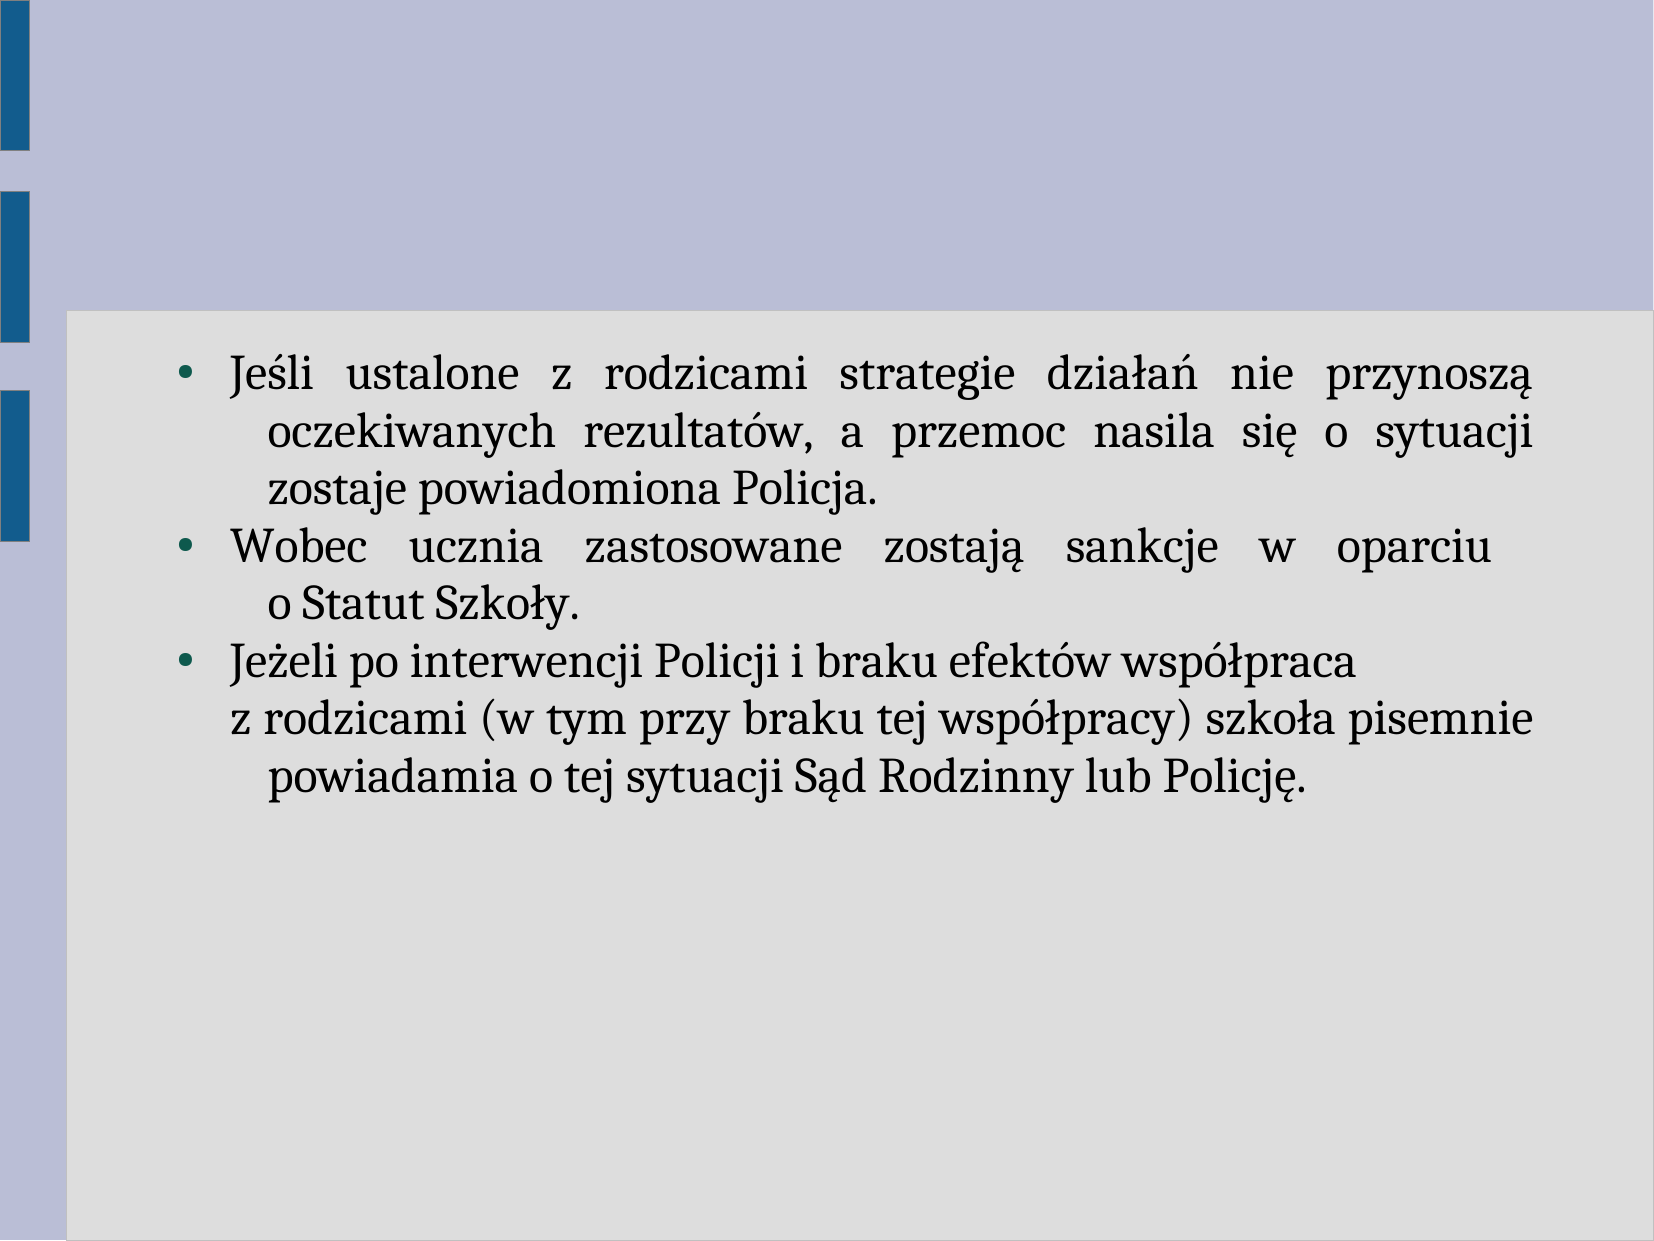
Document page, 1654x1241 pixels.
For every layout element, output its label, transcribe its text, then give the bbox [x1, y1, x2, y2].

list Jeśli ustalone z rodzicami strategie działań nie przynoszą oczekiwanych rezultatów, a przemoc nasila się o sytuacji zostaje powiadomiona Policja. Wobec ucznia zastosowane zostają sankcje w oparciu o Statut Szkoły. Jeżeli po interwencji Policji i braku efektów współpraca z rodzicami (w tym przy braku tej współpracy) szkoła pisemnie powiadamia o tej sytuacji Sąd Rodzinny lub Policję. [121, 344, 1534, 1127]
